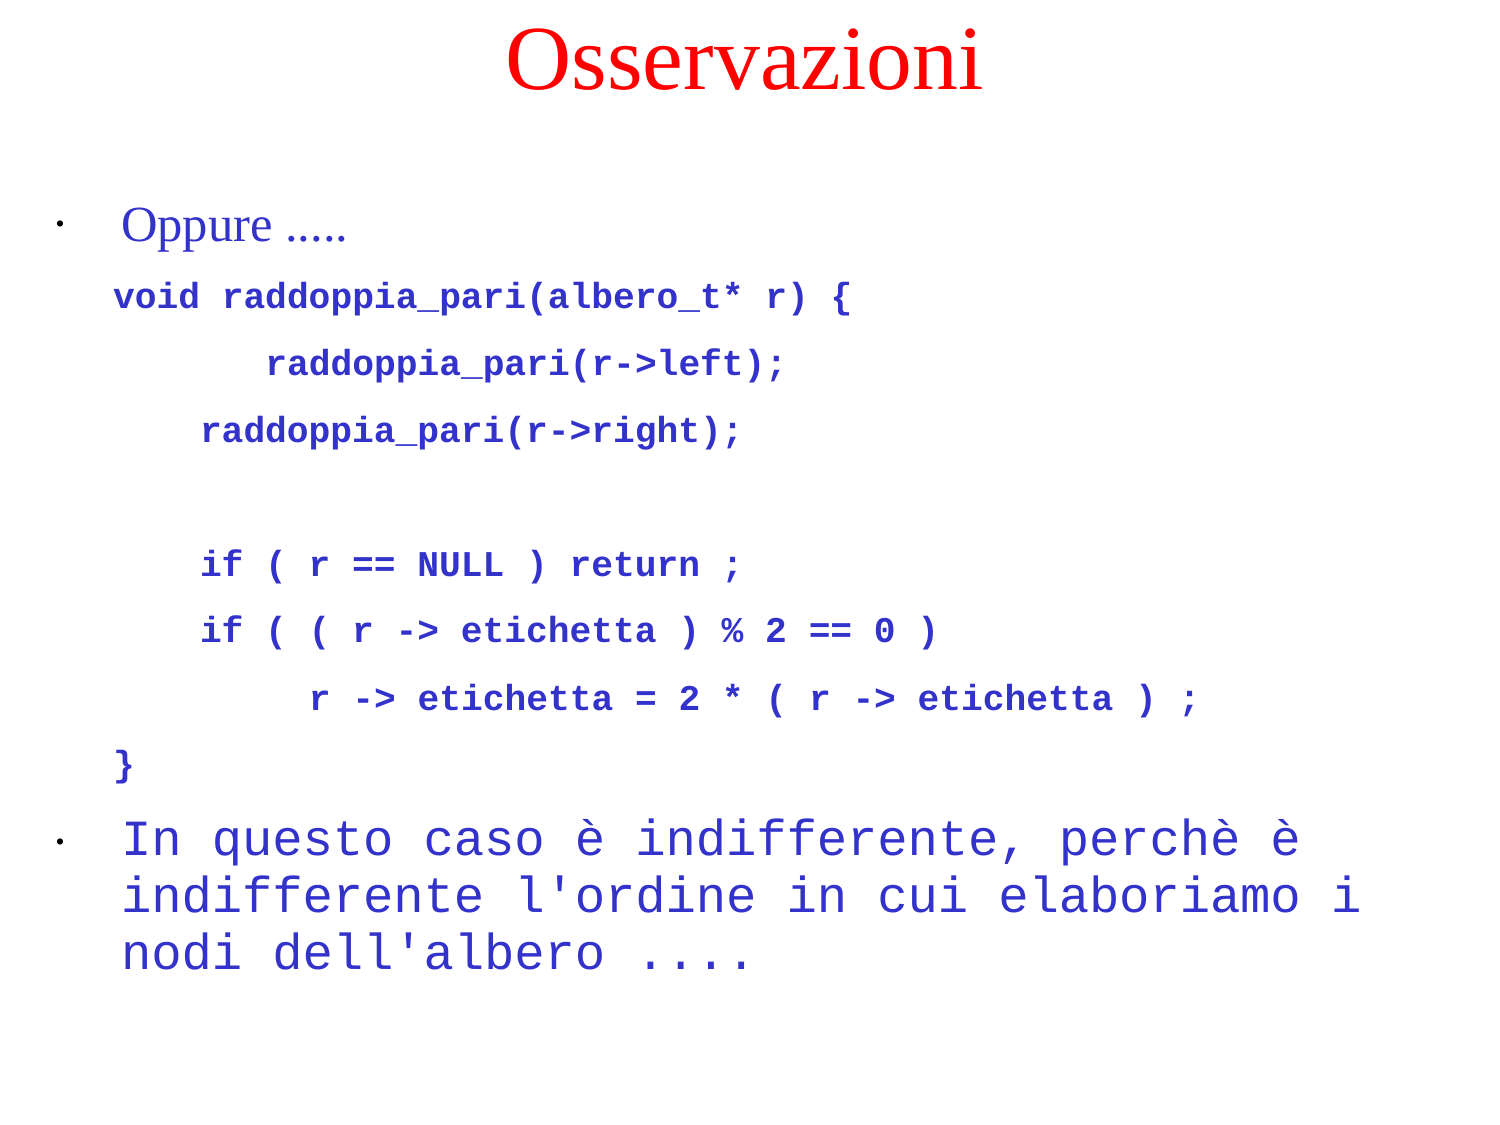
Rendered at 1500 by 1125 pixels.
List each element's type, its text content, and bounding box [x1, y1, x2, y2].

list Oppure ..... void raddoppia_pari(albero_t* r) { raddoppia_pari(r->left); raddoppia_pari(r->right); if ( r == NULL ) return ; if ( ( r -> etichetta ) % 2 == 0 ) r -> etichetta = 2 * ( r -> etichetta ) ; } In questo caso è indifferente, perchè è indifferente l'ordine in cui elaboriamo i nodi dell'albero .... [41, 188, 1500, 1000]
title Osservazioni [107, 0, 1383, 188]
